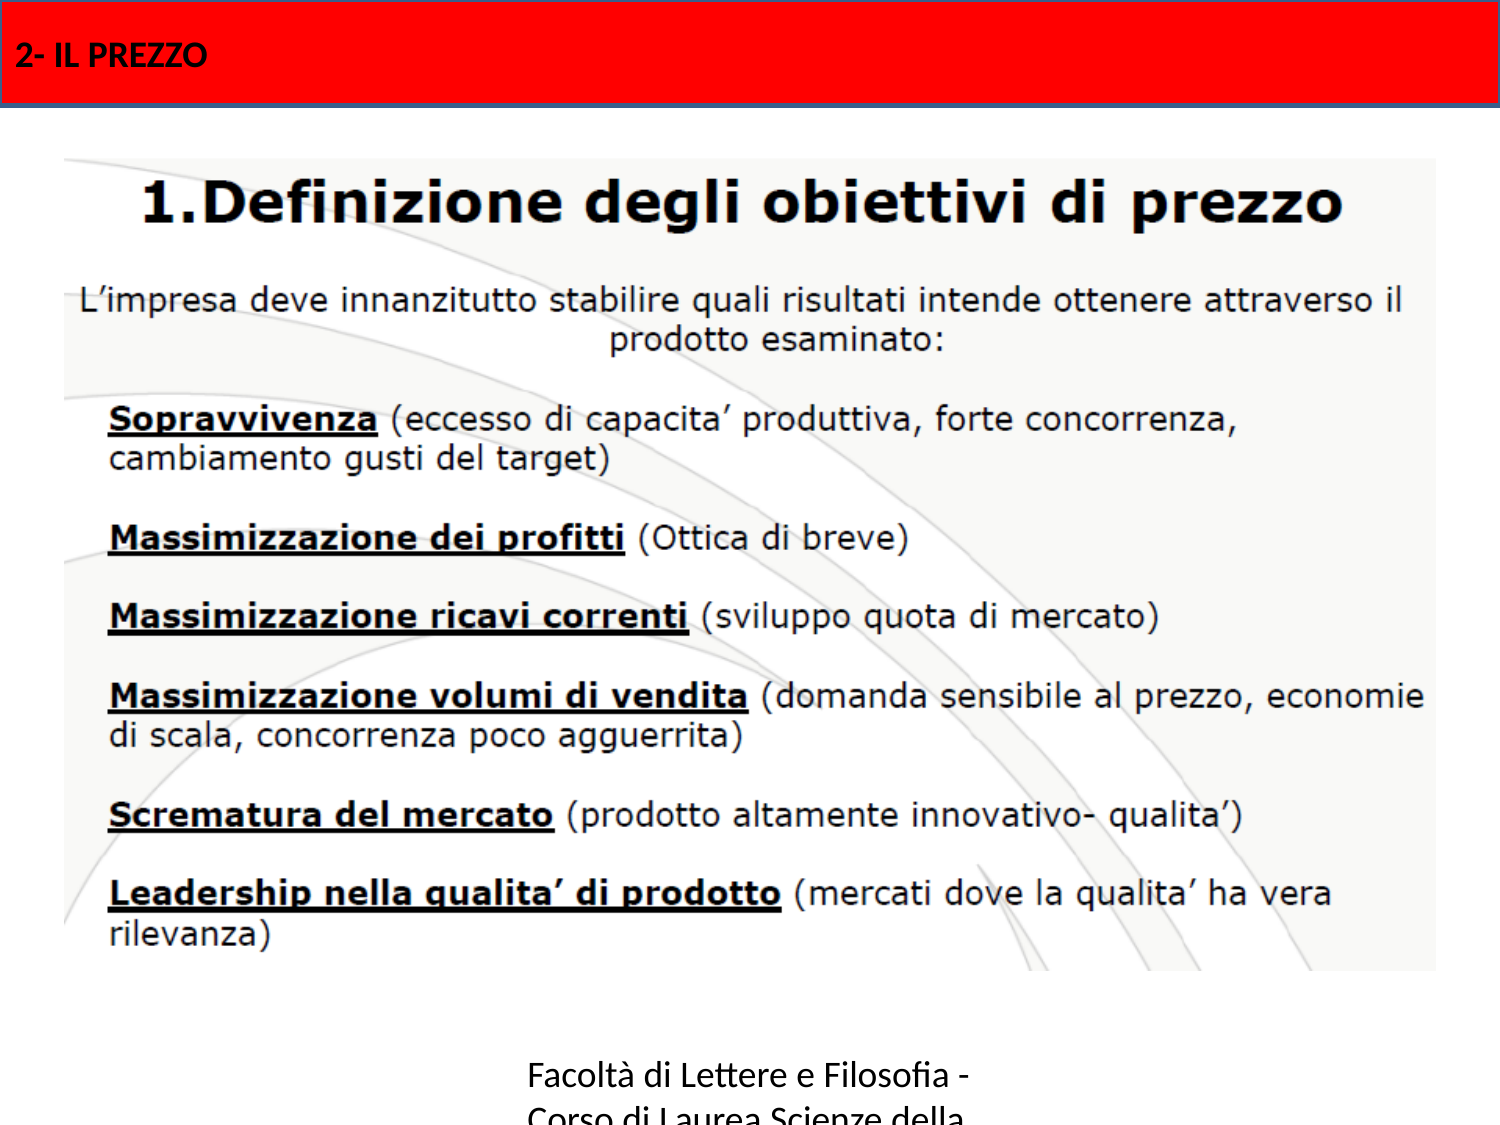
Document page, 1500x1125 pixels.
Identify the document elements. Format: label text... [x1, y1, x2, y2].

text_box 2- IL PREZZO [0, 0, 1500, 106]
footer Facoltà di Lettere e Filosofia - Corso di Laurea Scienze della Comunicazione – Economia e Gestione dell’impresa Gianluca Gariuolo [512, 1042, 988, 1103]
picture [64, 154, 1436, 971]
